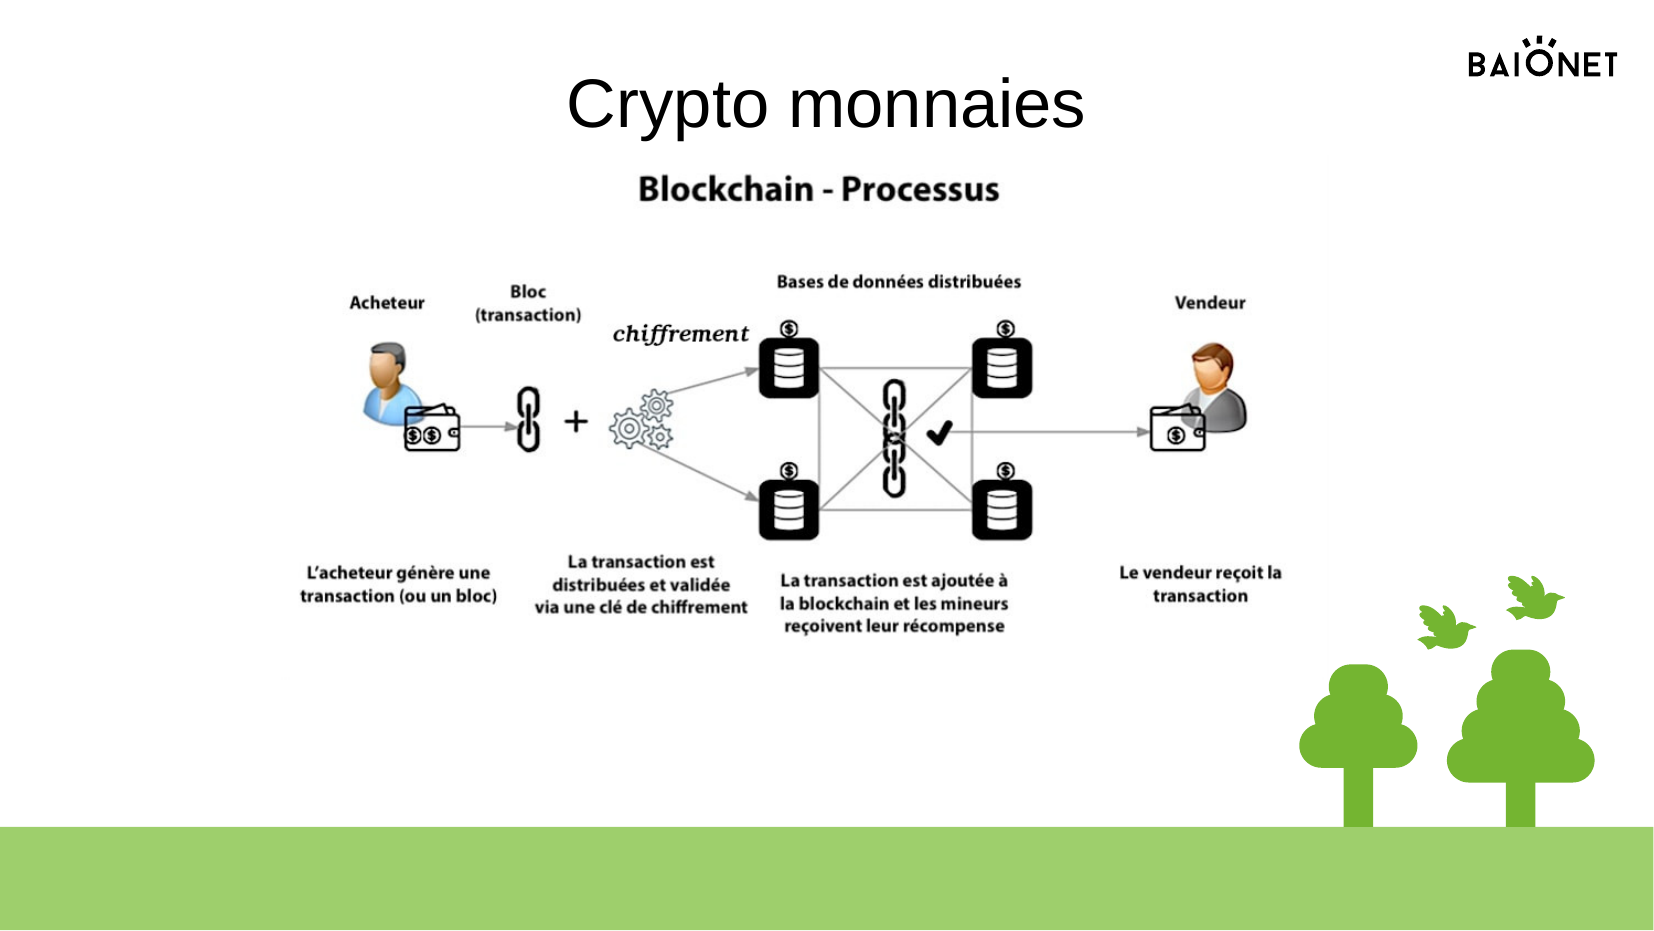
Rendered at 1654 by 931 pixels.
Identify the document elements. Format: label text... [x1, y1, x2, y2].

title Crypto monnaies [88, 29, 1565, 178]
picture [281, 147, 1329, 680]
picture [1461, 29, 1625, 82]
